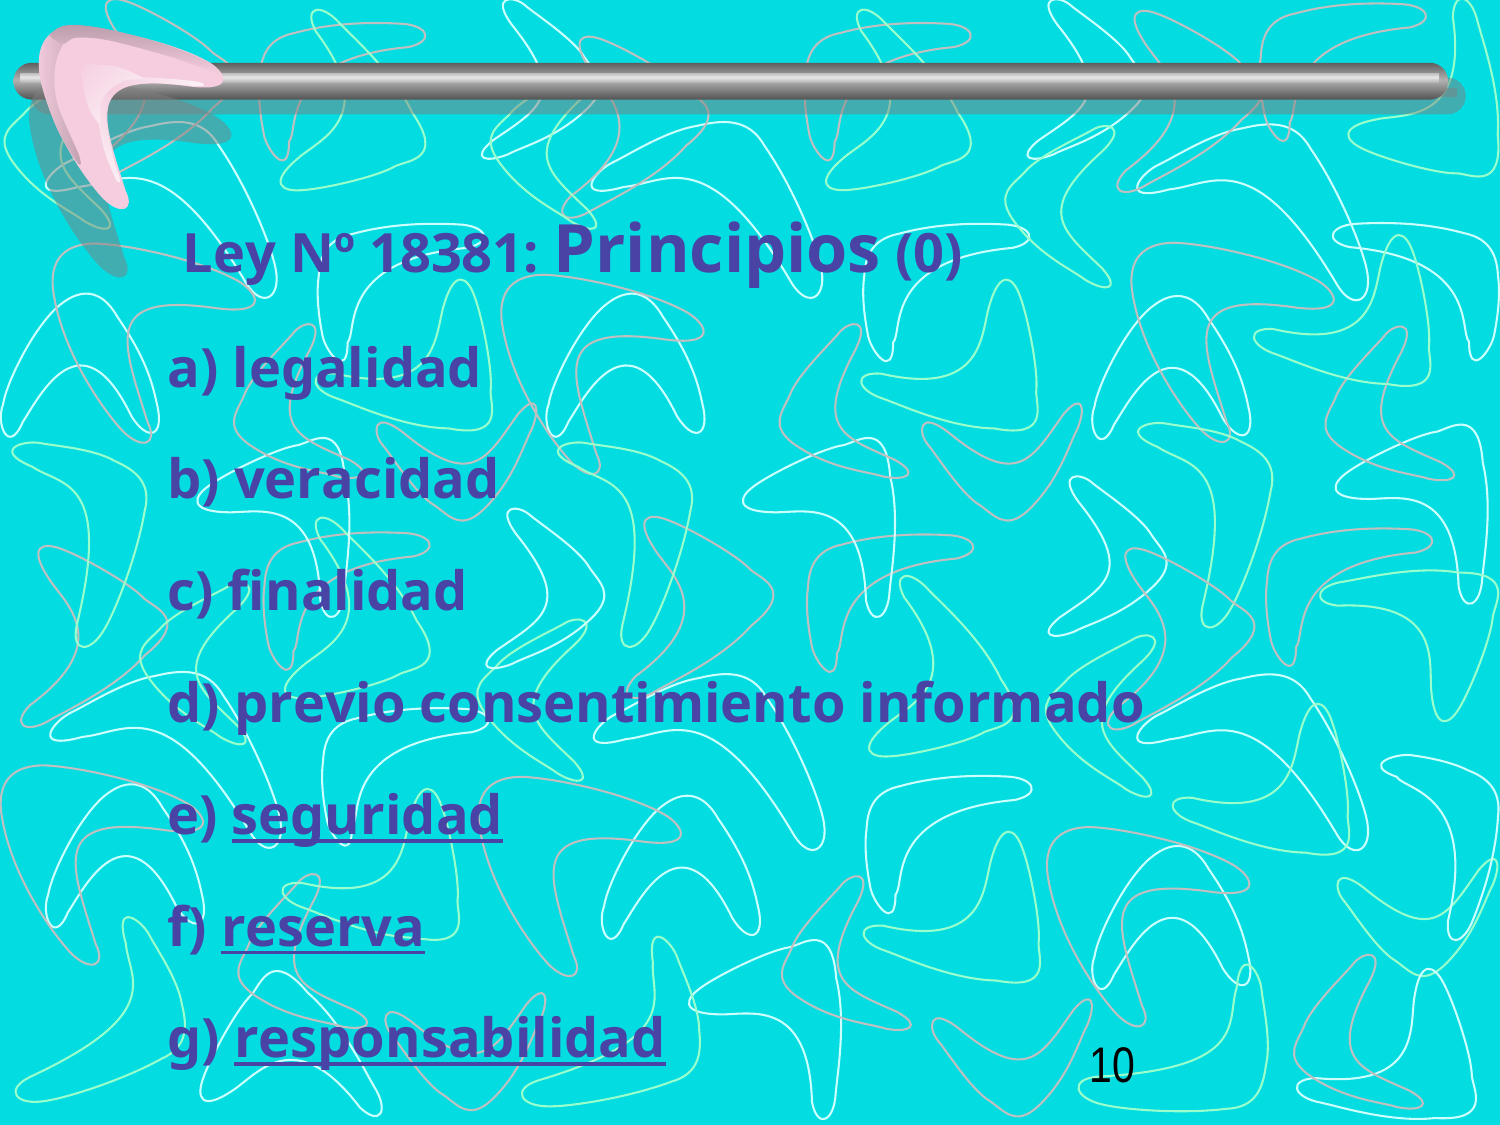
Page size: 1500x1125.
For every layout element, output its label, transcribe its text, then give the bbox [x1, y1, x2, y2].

text_box Ley Nº 18381: Principios (0) a) legalidad b) veracidad c) finalidad d) previo consentimiento informado e) seguridad f) reserva g) responsabilidad [152, 198, 1500, 1125]
